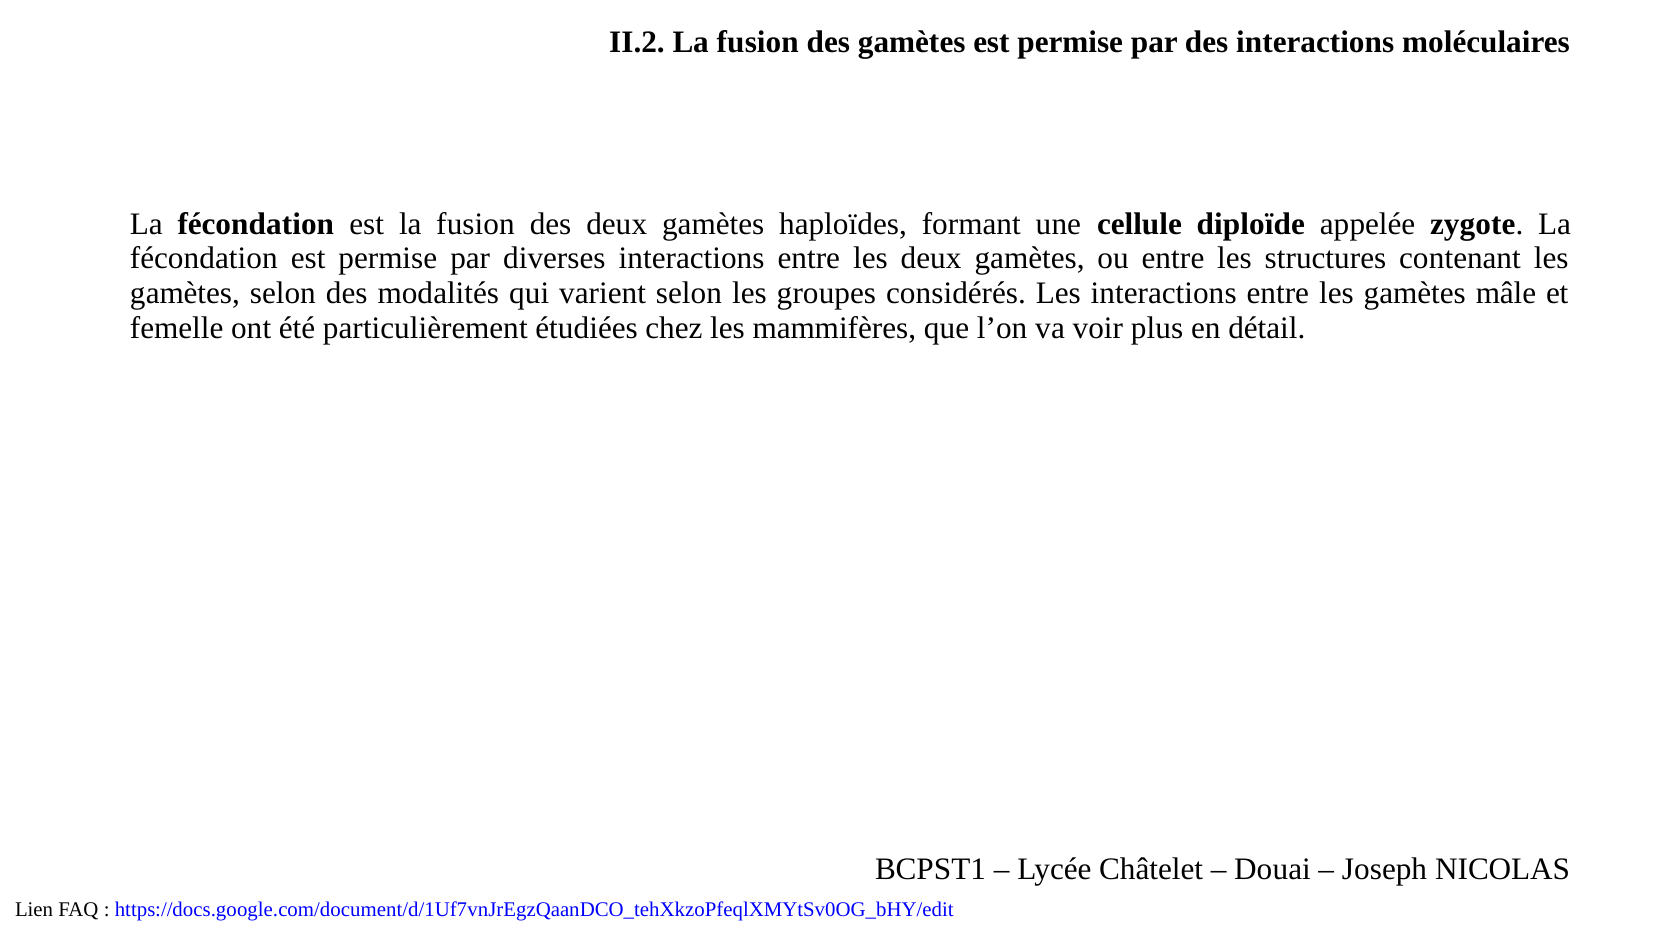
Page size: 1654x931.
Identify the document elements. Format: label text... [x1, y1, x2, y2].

text_box Lien FAQ : https://docs.google.com/document/d/1Uf7vnJrEgzQaanDCO_tehXkzoPfeqlXMYtSv0OG_bHY/edit [0, 897, 993, 931]
text_box BCPST1 – Lycée Châtelet – Douai – Joseph NICOLAS [637, 832, 1571, 905]
text_box La fécondation est la fusion des deux gamètes haploïdes, formant une cellule diploïde appelée zygote. La fécondation est permise par diverses interactions entre les deux gamètes, ou entre les structures contenant les gamètes, selon des modalités qui varient selon les groupes considérés. Les interactions entre les gamètes mâle et femelle ont été particulièrement étudiées chez les mammifères, que l’on va voir plus en détail. [129, 206, 1571, 603]
text_box II.2. La fusion des gamètes est permise par des interactions moléculaires [165, 5, 1572, 78]
